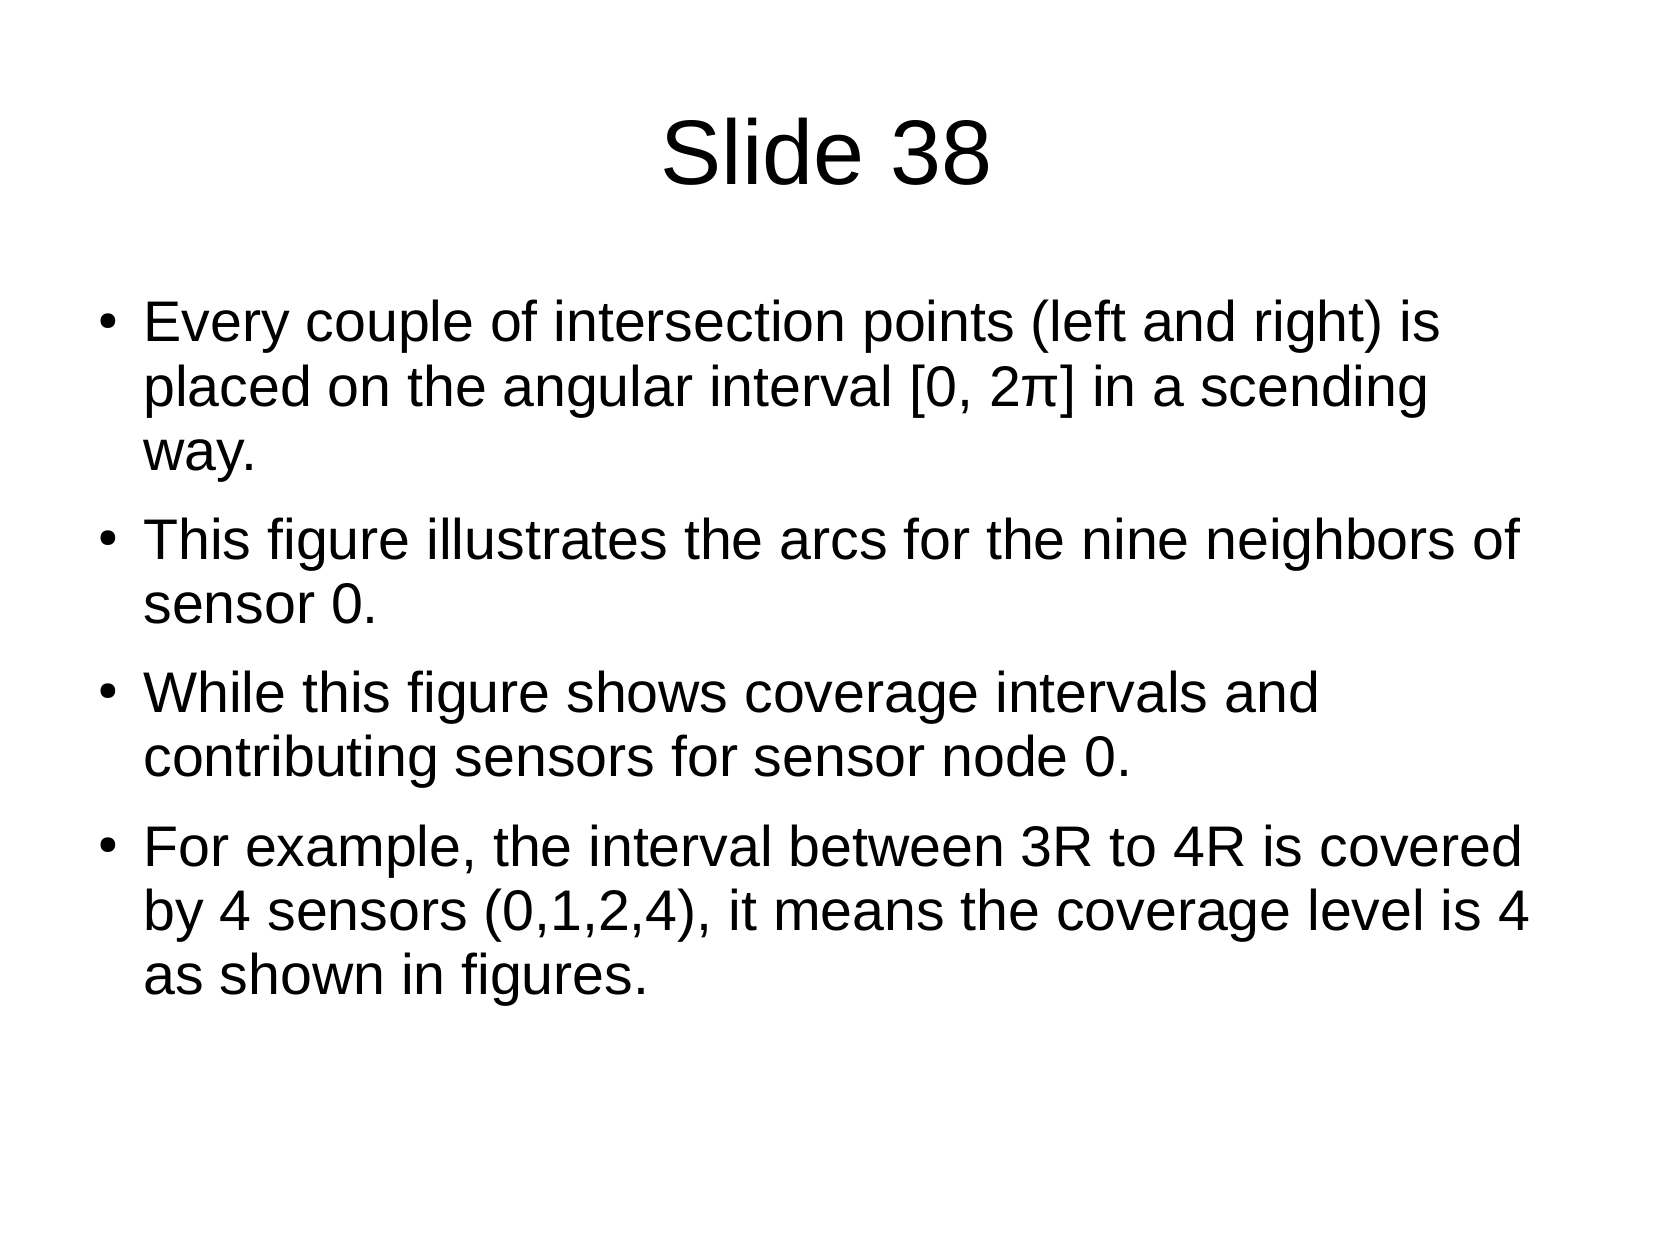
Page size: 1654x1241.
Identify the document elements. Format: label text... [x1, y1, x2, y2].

title Slide 38 [82, 49, 1571, 257]
list Every couple of intersection points (left and right) is placed on the angular interval [0, 2π] in a scending way. This figure illustrates the arcs for the nine neighbors of sensor 0. While this figure shows coverage intervals and contributing sensors for sensor node 0. For example, the interval between 3R to 4R is covered by 4 sensors (0,1,2,4), it means the coverage level is 4 as shown in figures. [82, 290, 1538, 1010]
